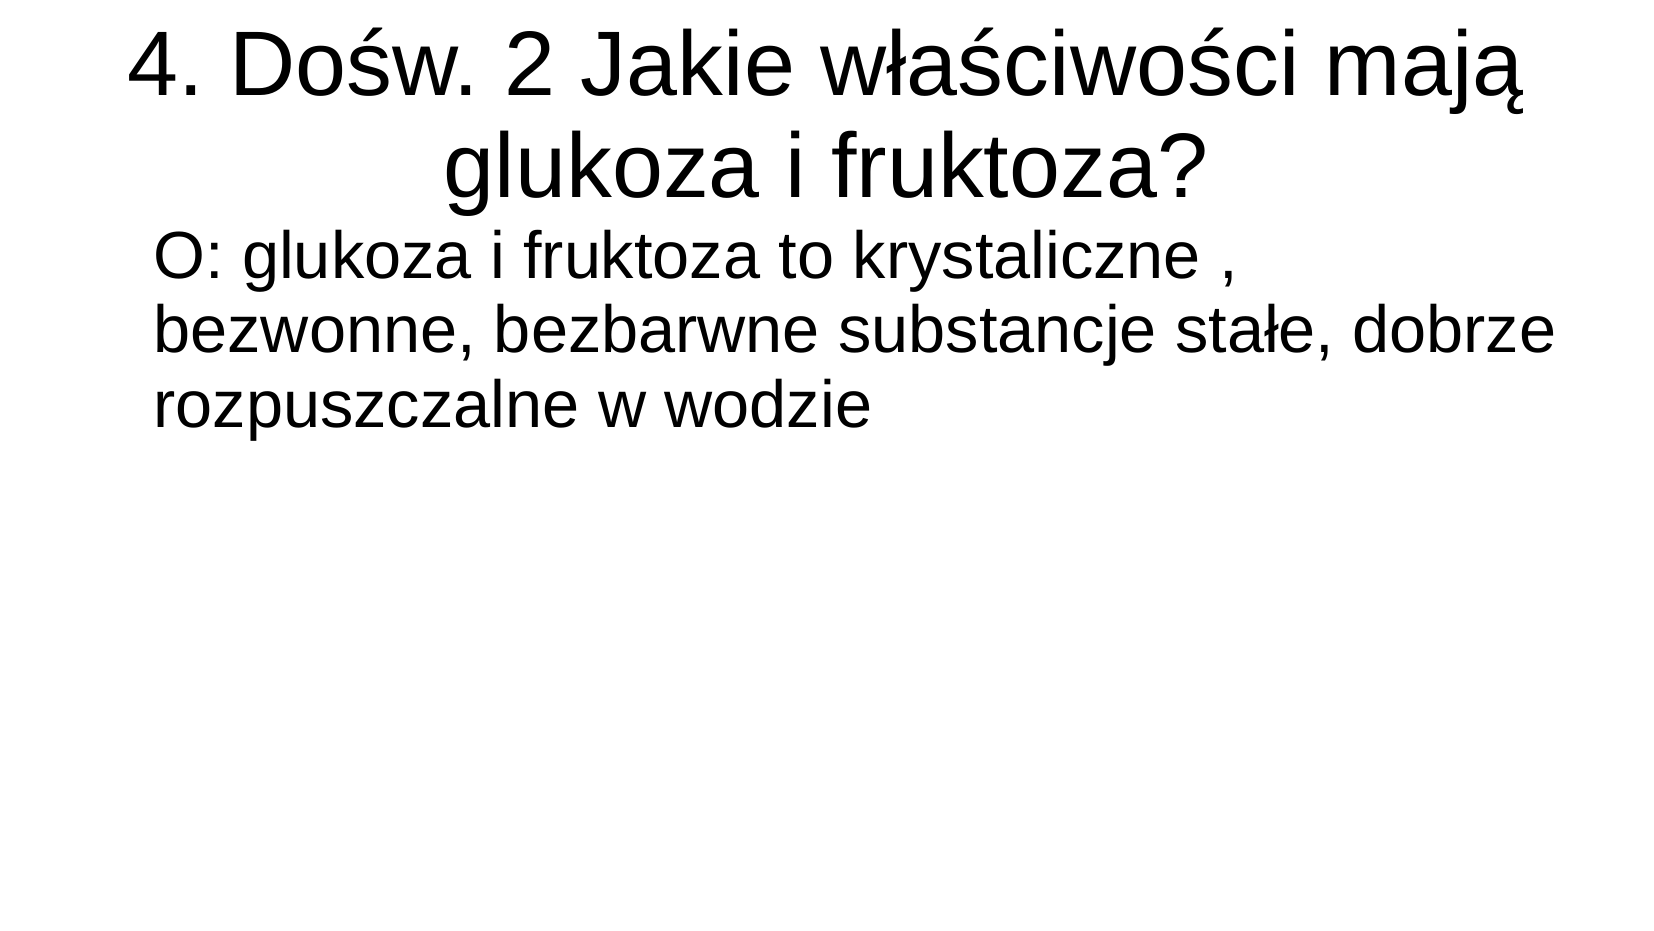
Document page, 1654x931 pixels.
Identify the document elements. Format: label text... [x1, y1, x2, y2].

title 4. Dośw. 2 Jakie właściwości mają glukoza i fruktoza? [82, 12, 1571, 217]
list O: glukoza i fruktoza to krystaliczne , bezwonne, bezbarwne substancje stałe, dobrze rozpuszczalne w wodzie [82, 217, 1571, 758]
